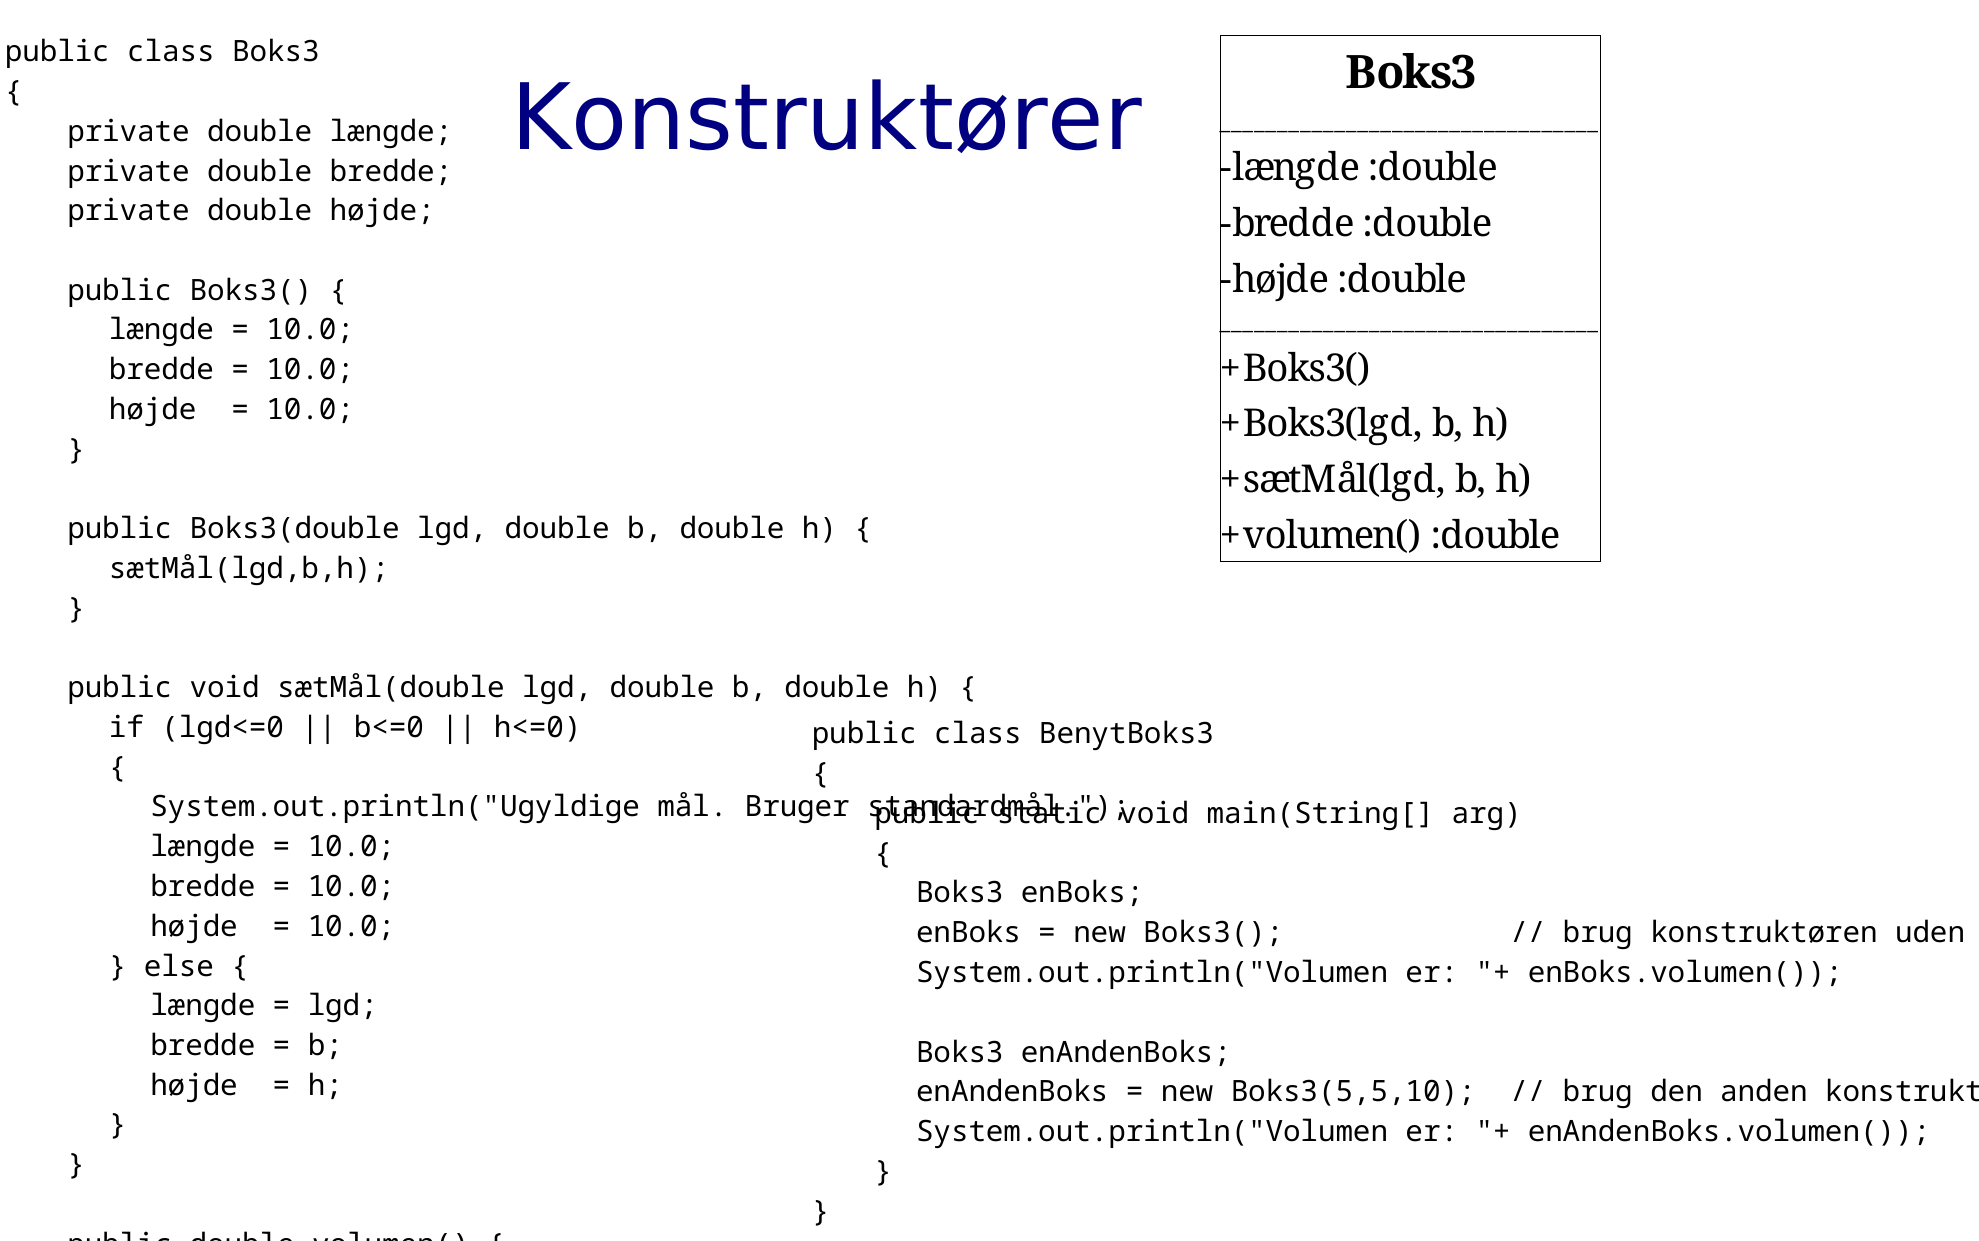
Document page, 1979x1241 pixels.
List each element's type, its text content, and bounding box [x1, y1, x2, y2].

text_box public class BenytBoks3 { public static void main(String[] arg) { Boks3 enBoks; enBoks = new Boks3(); // brug konstruktøren uden parametre System.out.println("Volumen er: "+ enBoks.volumen()); Boks3 enAndenBoks; enAndenBoks = new Boks3(5,5,10); // brug den anden konstruktør System.out.println("Volumen er: "+ enAndenBoks.volumen()); } } Volumen er: 1000.0 Volumen er: 250.0 [805, 706, 1979, 1240]
text_box public class Boks3 { private double længde; private double bredde; private double højde; public Boks3() { længde = 10.0; bredde = 10.0; højde = 10.0; } public Boks3(double lgd, double b, double h) { sætMål(lgd,b,h); } public void sætMål(double lgd, double b, double h) { if (lgd<=0 || b<=0 || h<=0) { System.out.println("Ugyldige mål. Bruger standardmål."); længde = 10.0; bredde = 10.0; højde = 10.0; } else { længde = lgd; bredde = b; højde = h; } } public double volumen() { double vol = længde*bredde*højde ; return vol; } } [0, 24, 1137, 1176]
chart [1204, 27, 1618, 567]
title Konstruktører [105, 14, 1549, 222]
